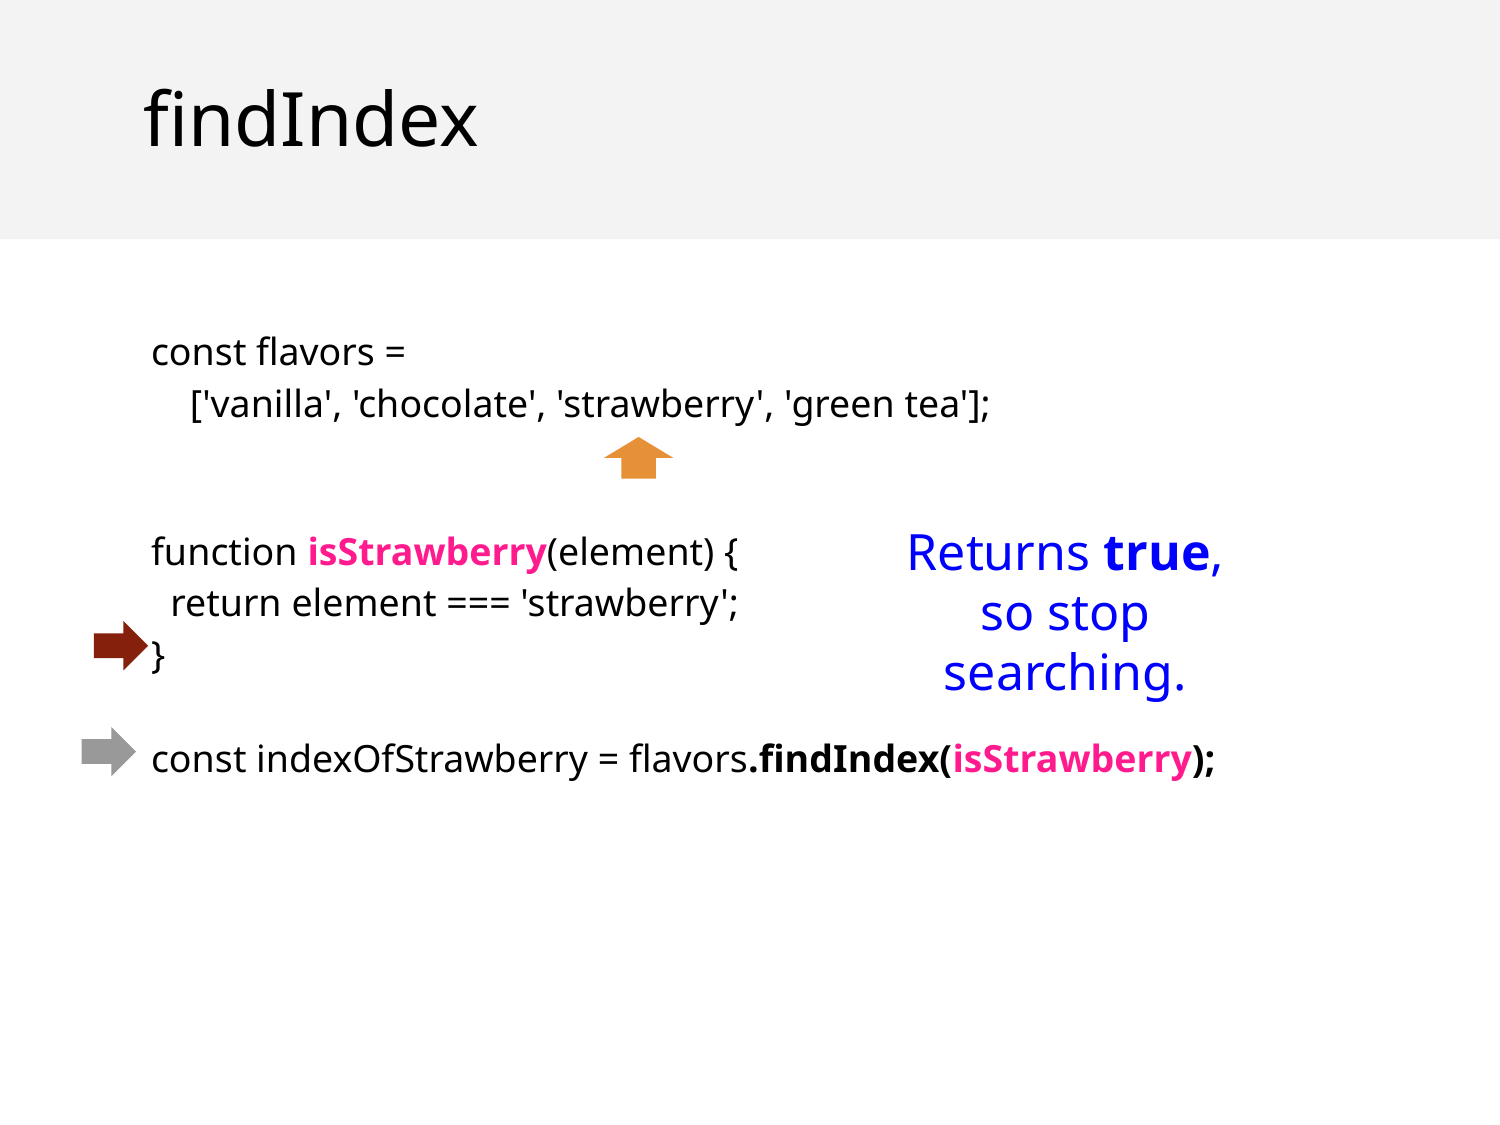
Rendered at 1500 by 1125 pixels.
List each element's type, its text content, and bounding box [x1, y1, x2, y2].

text_box [81, 726, 137, 777]
text_box [604, 436, 674, 479]
text_box function isStrawberry(element) { return element === 'strawberry'; } const indexOfStrawberry = flavors.findIndex(isStrawberry); [135, 505, 1380, 807]
text_box Returns true, so stop searching. [875, 505, 1256, 647]
title findIndex [128, 56, 1372, 183]
text_box [93, 620, 149, 671]
text_box const flavors = ['vanilla', 'chocolate', 'strawberry', 'green tea']; [135, 306, 1380, 448]
